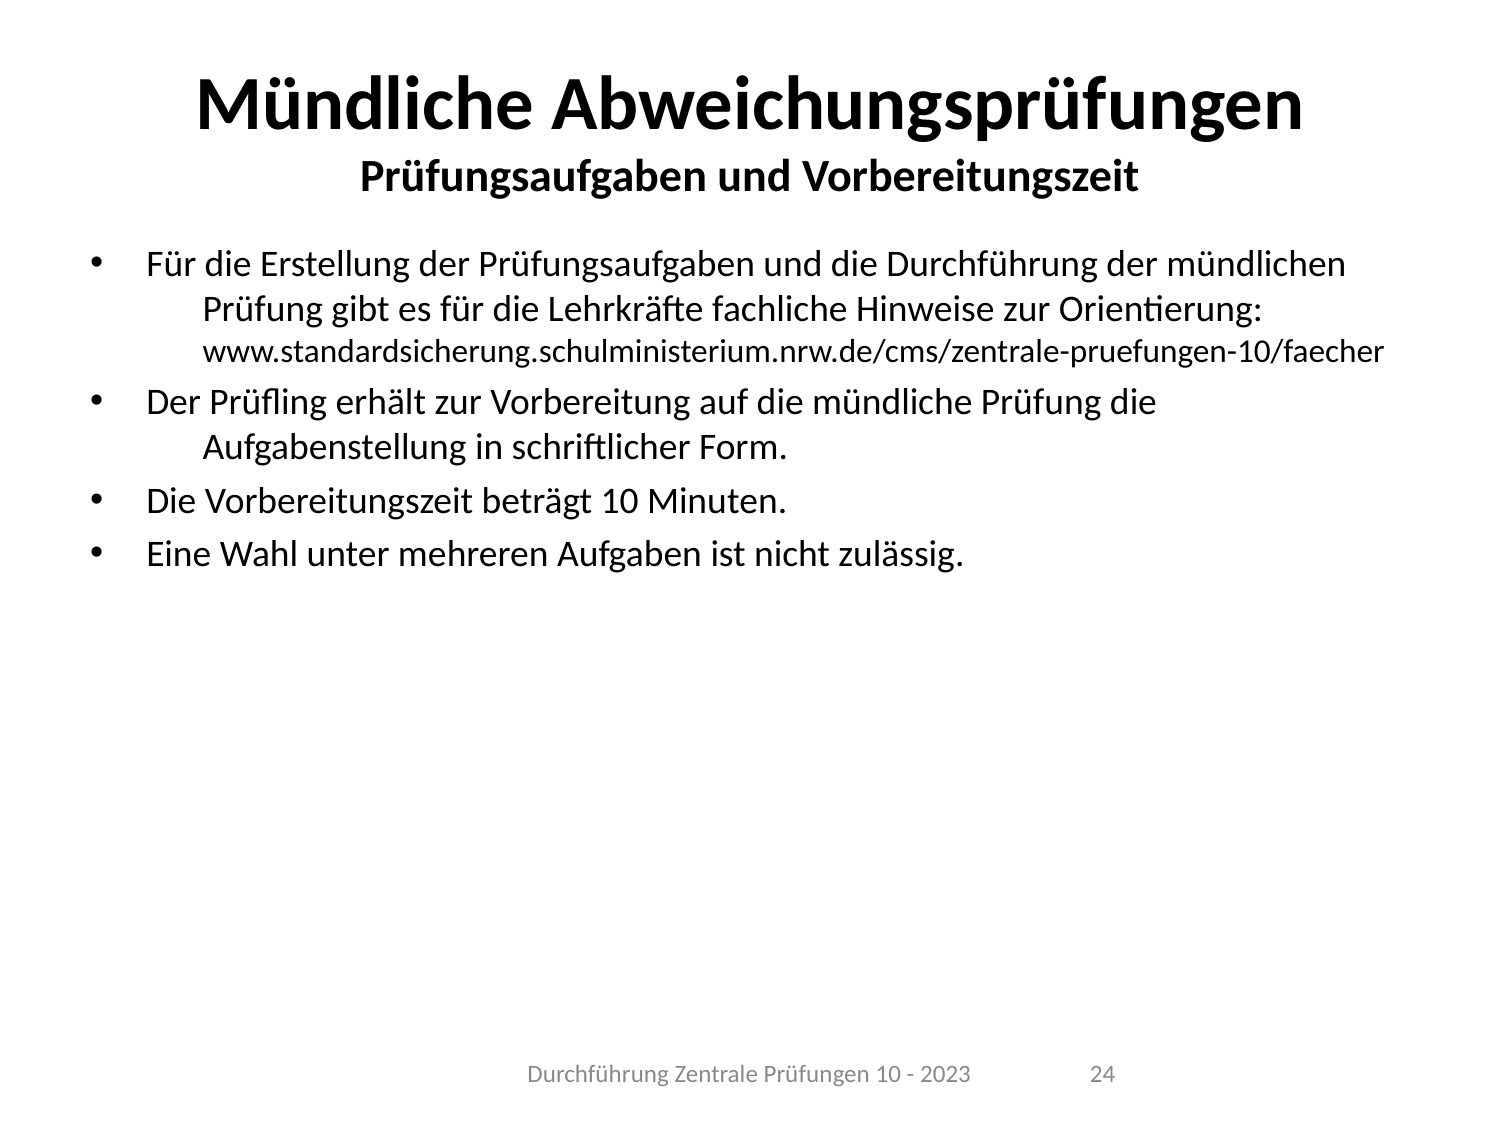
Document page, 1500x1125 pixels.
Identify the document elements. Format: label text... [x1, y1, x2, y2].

title Mündliche Abweichungsprüfungen Prüfungsaufgaben und Vorbereitungszeit [75, 45, 1426, 209]
list Für die Erstellung der Prüfungsaufgaben und die Durchführung der mündlichen Prüfung gibt es für die Lehrkräfte fachliche Hinweise zur Orientierung: www.standardsicherung.schulministerium.nrw.de/cms/zentrale-pruefungen-10/faecher Der Prüfling erhält zur Vorbereitung auf die mündliche Prüfung die Aufgabenstellung in schriftlicher Form. Die Vorbereitungszeit beträgt 10 Minuten. Eine Wahl unter mehreren Aufgaben ist nicht zulässig. [75, 231, 1426, 1005]
text_box Durchführung Zentrale Prüfungen 10 - 2023 [512, 1042, 988, 1103]
text_box 24 [1074, 1042, 1426, 1103]
